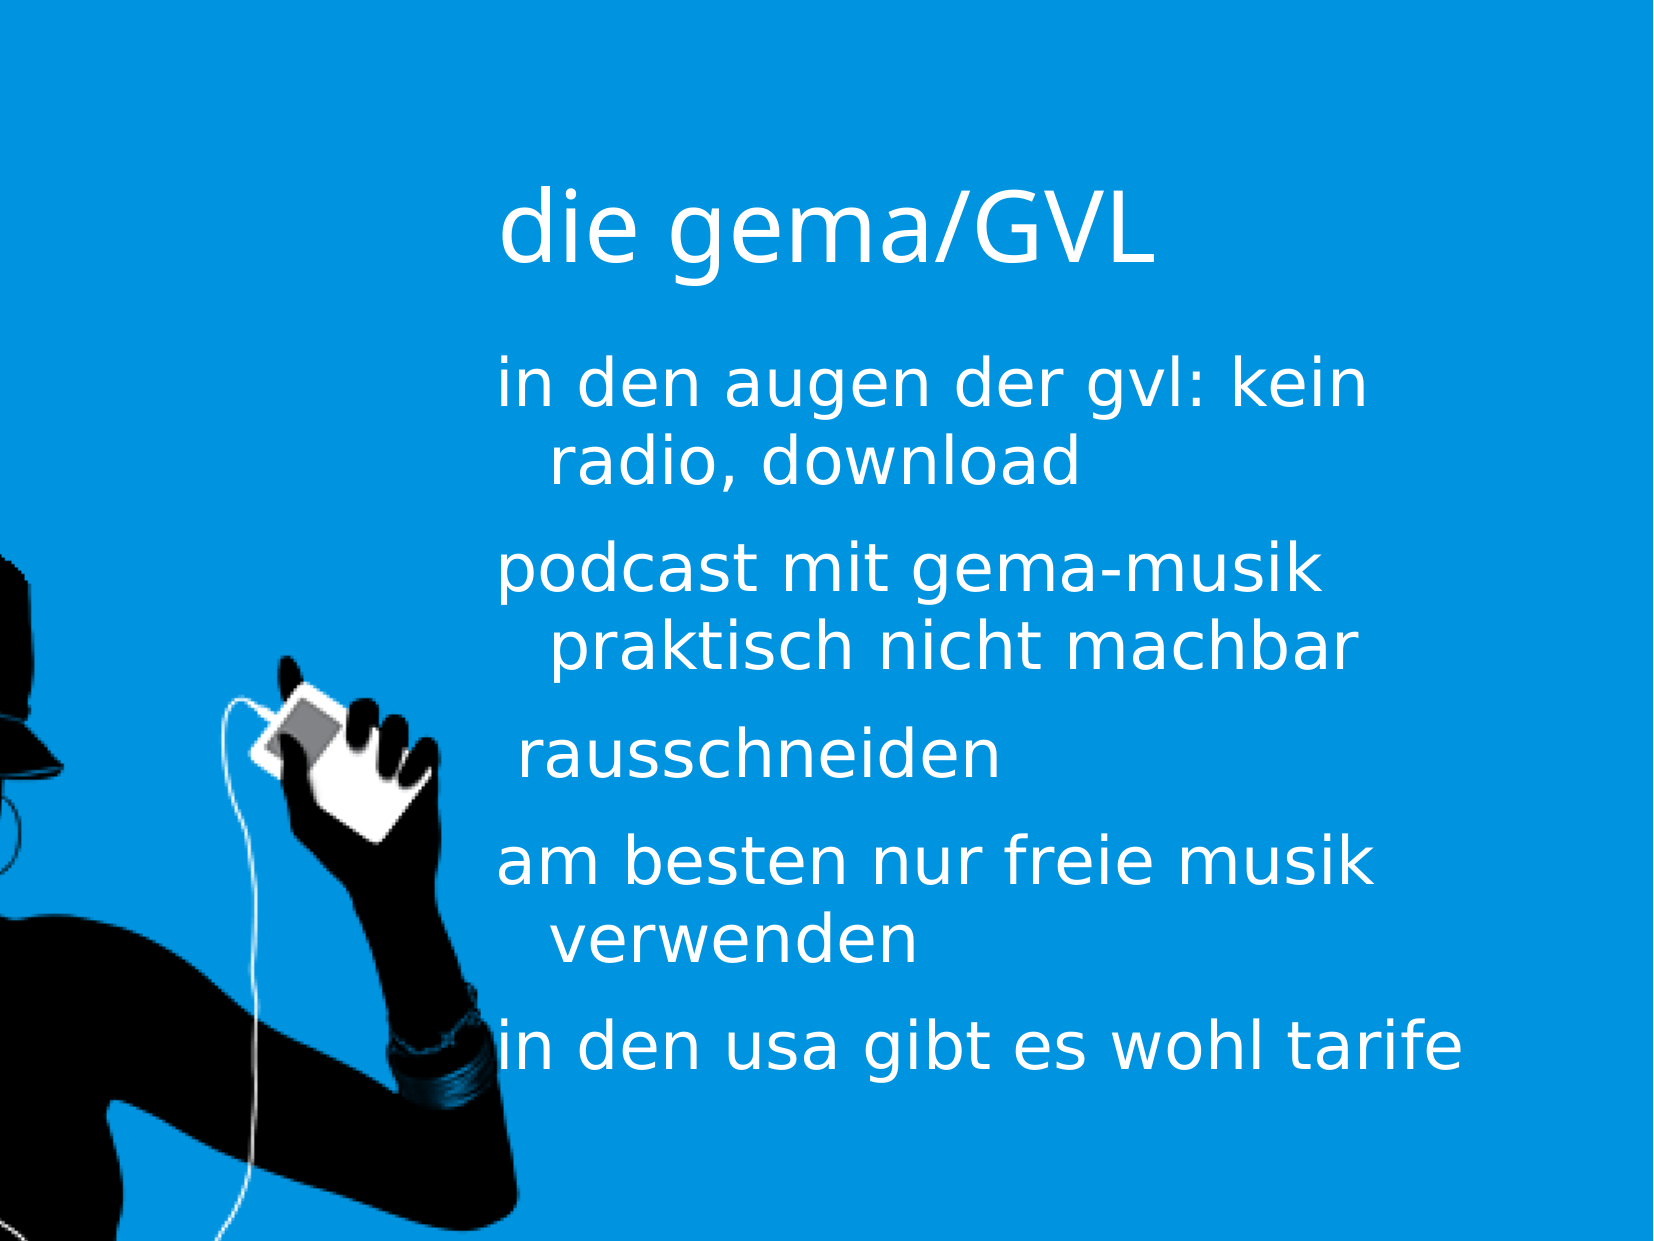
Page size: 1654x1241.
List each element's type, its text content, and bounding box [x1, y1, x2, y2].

list in den augen der gvl: kein radio, download podcast mit gema-musik praktisch nicht machbar rausschneiden am besten nur freie musik verwenden in den usa gibt es wohl tarife [477, 344, 1533, 1241]
picture [31, 771, 59, 778]
picture [0, 558, 33, 720]
picture [0, 719, 60, 773]
title die gema/GVL [121, 102, 1533, 344]
picture [0, 657, 477, 1241]
